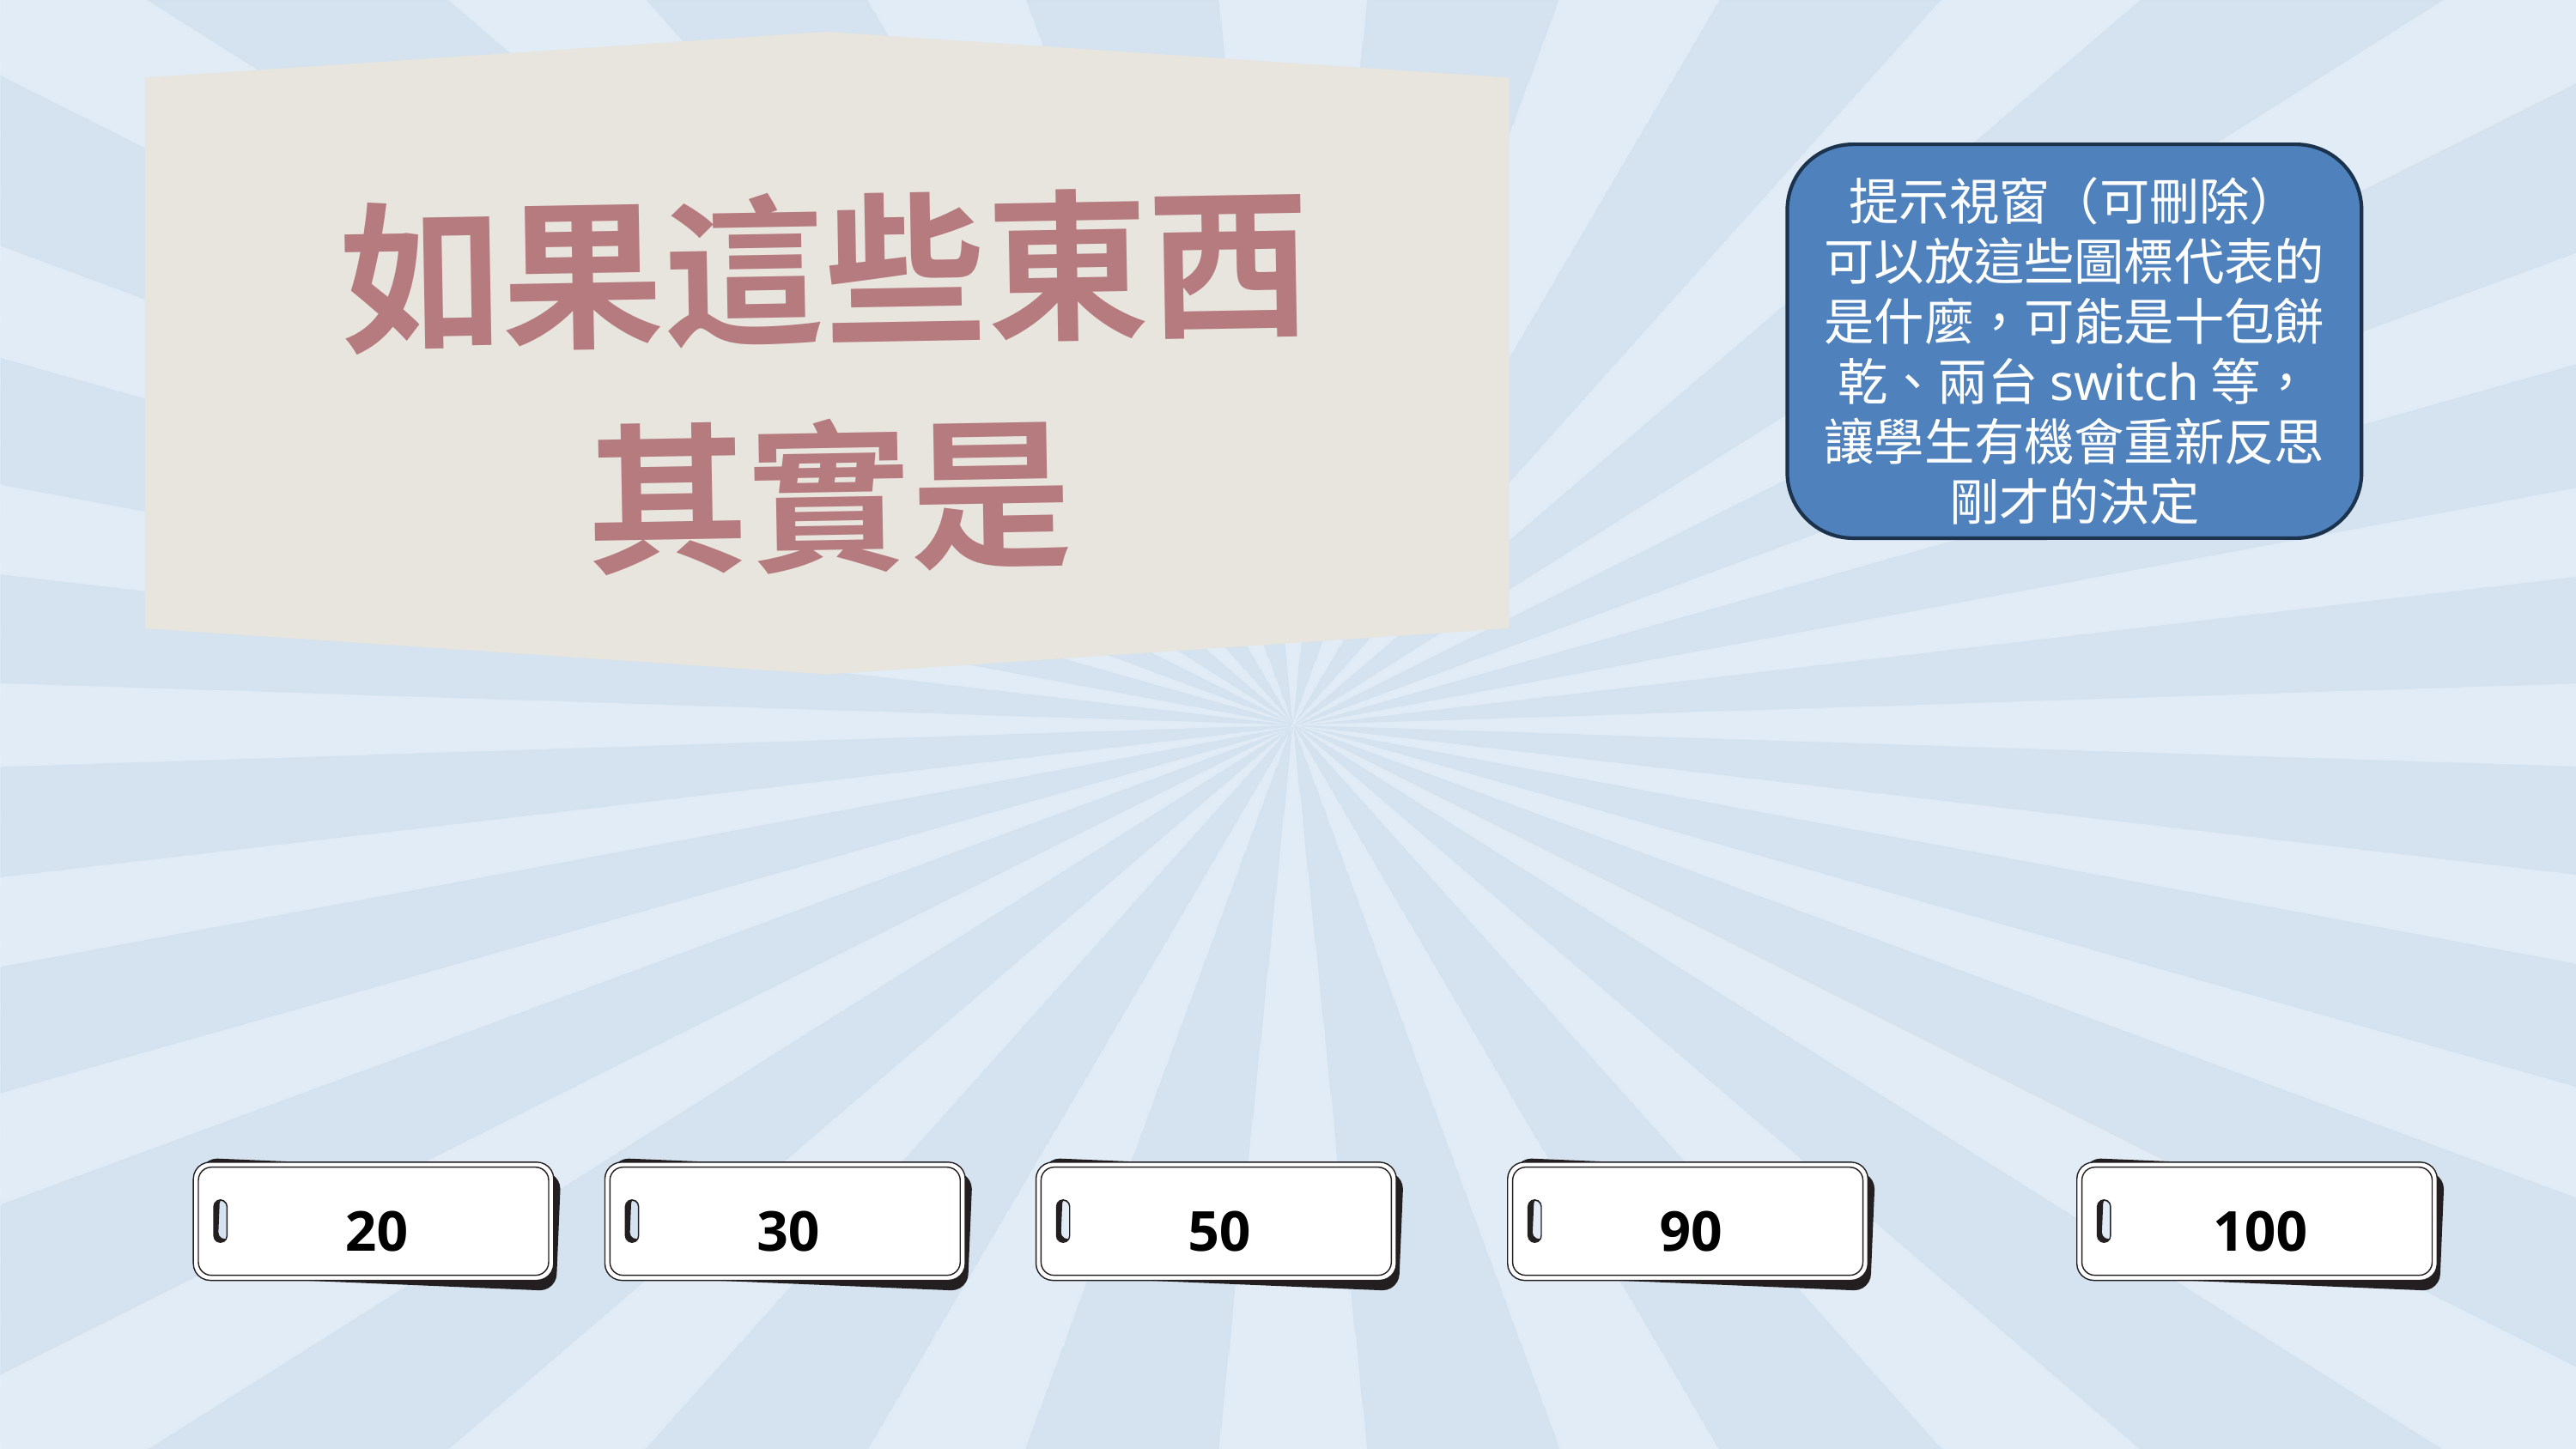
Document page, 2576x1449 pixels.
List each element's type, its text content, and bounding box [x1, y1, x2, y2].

text_box 50 [1076, 1185, 1363, 1258]
text_box 30 [645, 1185, 932, 1258]
text_box 如果這些東西 其實是 [230, 124, 1424, 587]
text_box 90 [1547, 1185, 1834, 1258]
text_box 提示視窗（可刪除） 可以放這些圖標代表的是什麼，可能是十包餅乾、兩台switch等，讓學生有機會重新反思剛才的決定 [1787, 144, 2362, 538]
text_box 100 [2117, 1185, 2403, 1258]
text_box [0, 0, 2576, 1449]
text_box 20 [234, 1185, 520, 1258]
